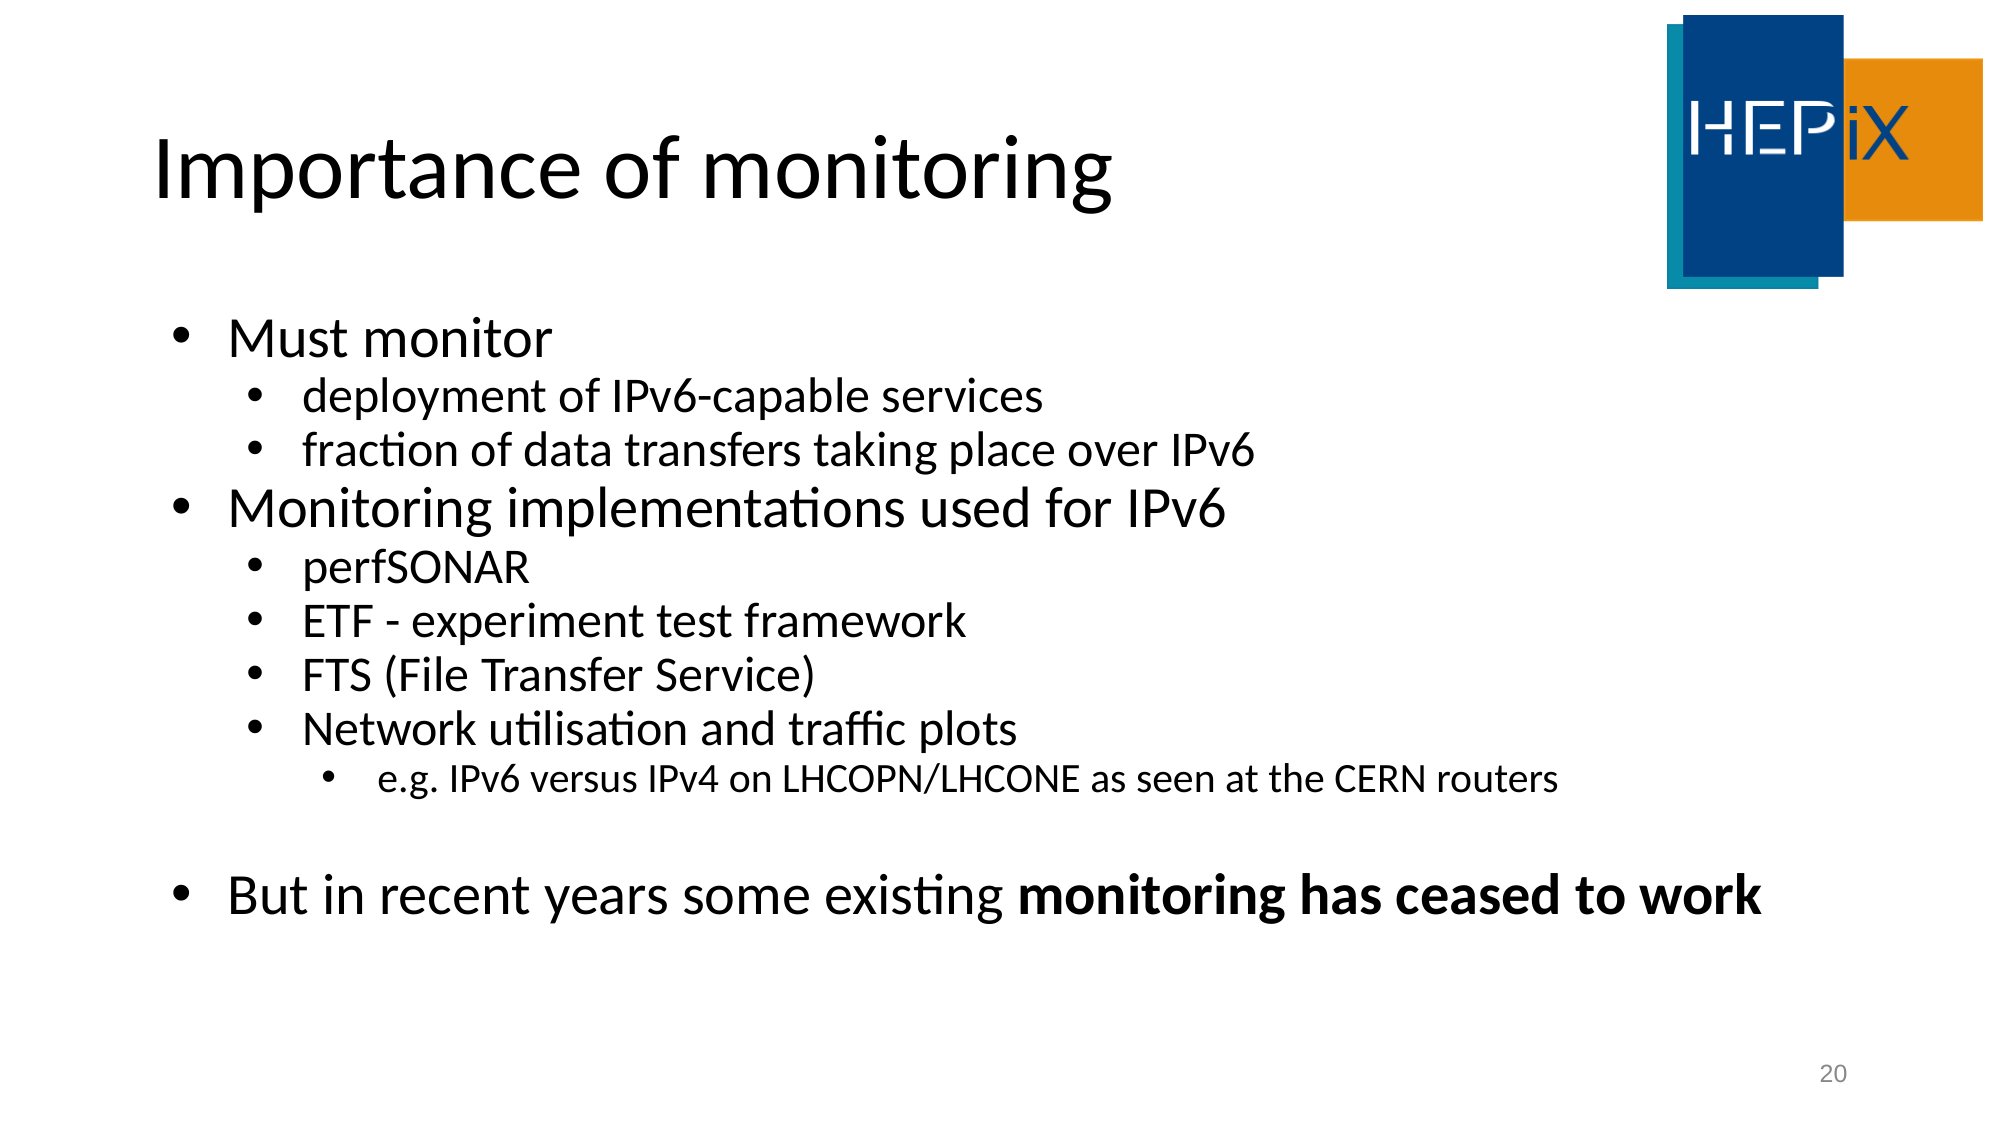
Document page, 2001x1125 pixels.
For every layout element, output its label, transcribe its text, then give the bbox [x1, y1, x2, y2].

title Importance of monitoring [137, 59, 1863, 278]
picture [1667, 15, 1983, 289]
slide_number <number> [1412, 1042, 1863, 1103]
list Must monitor deployment of IPv6-capable services fraction of data transfers taking place over IPv6 Monitoring implementations used for IPv6 perfSONAR ETF - experiment test framework FTS (File Transfer Service) Network utilisation and traffic plots e.g. IPv6 versus IPv4 on LHCOPN/LHCONE as seen at the CERN routers But in recent years some existing monitoring has ceased to work [137, 299, 1863, 1014]
